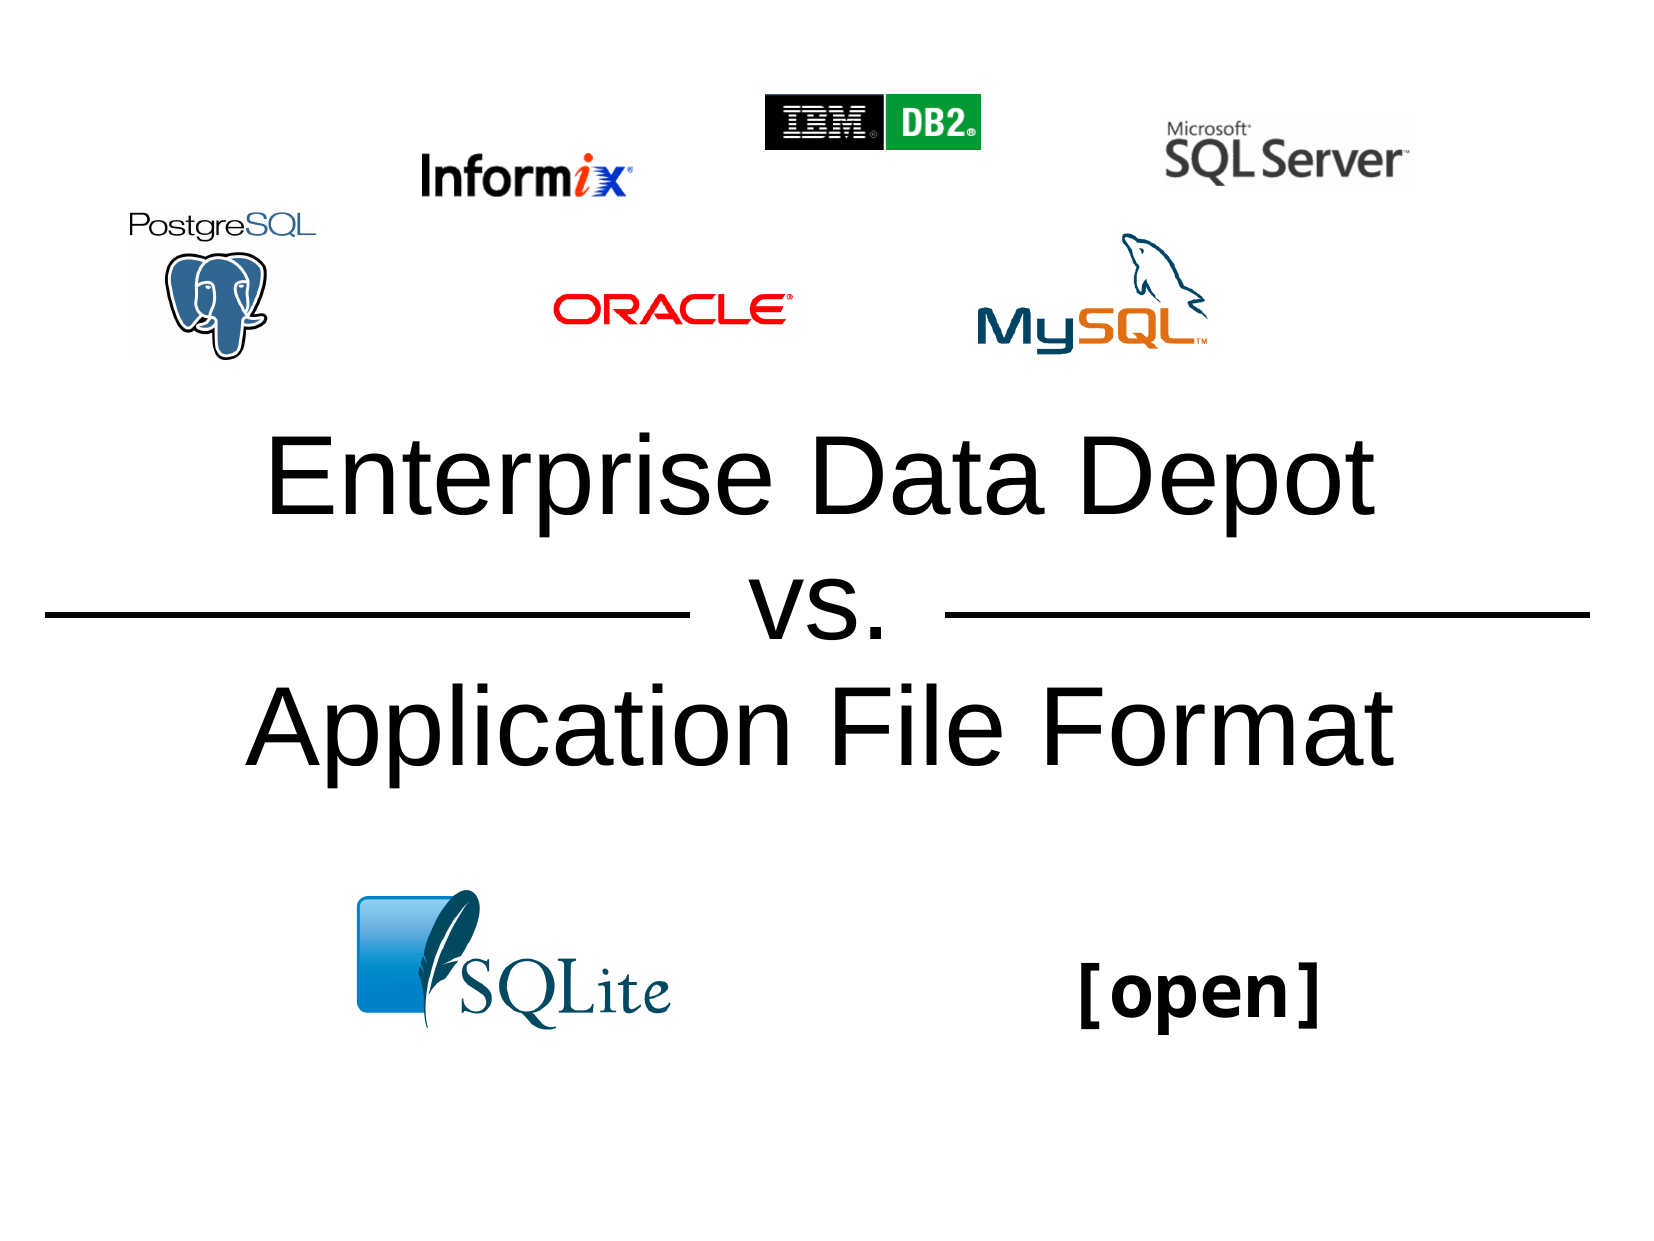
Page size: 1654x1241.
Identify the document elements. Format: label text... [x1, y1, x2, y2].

picture [1163, 119, 1411, 187]
picture [130, 209, 316, 361]
picture [765, 94, 981, 151]
picture [351, 884, 676, 1036]
text_box [open] [1050, 930, 1324, 1051]
text_box Enterprise Data Depot vs. Application File Format [230, 405, 1411, 808]
picture [969, 224, 1216, 363]
picture [420, 149, 636, 207]
picture [548, 289, 796, 331]
